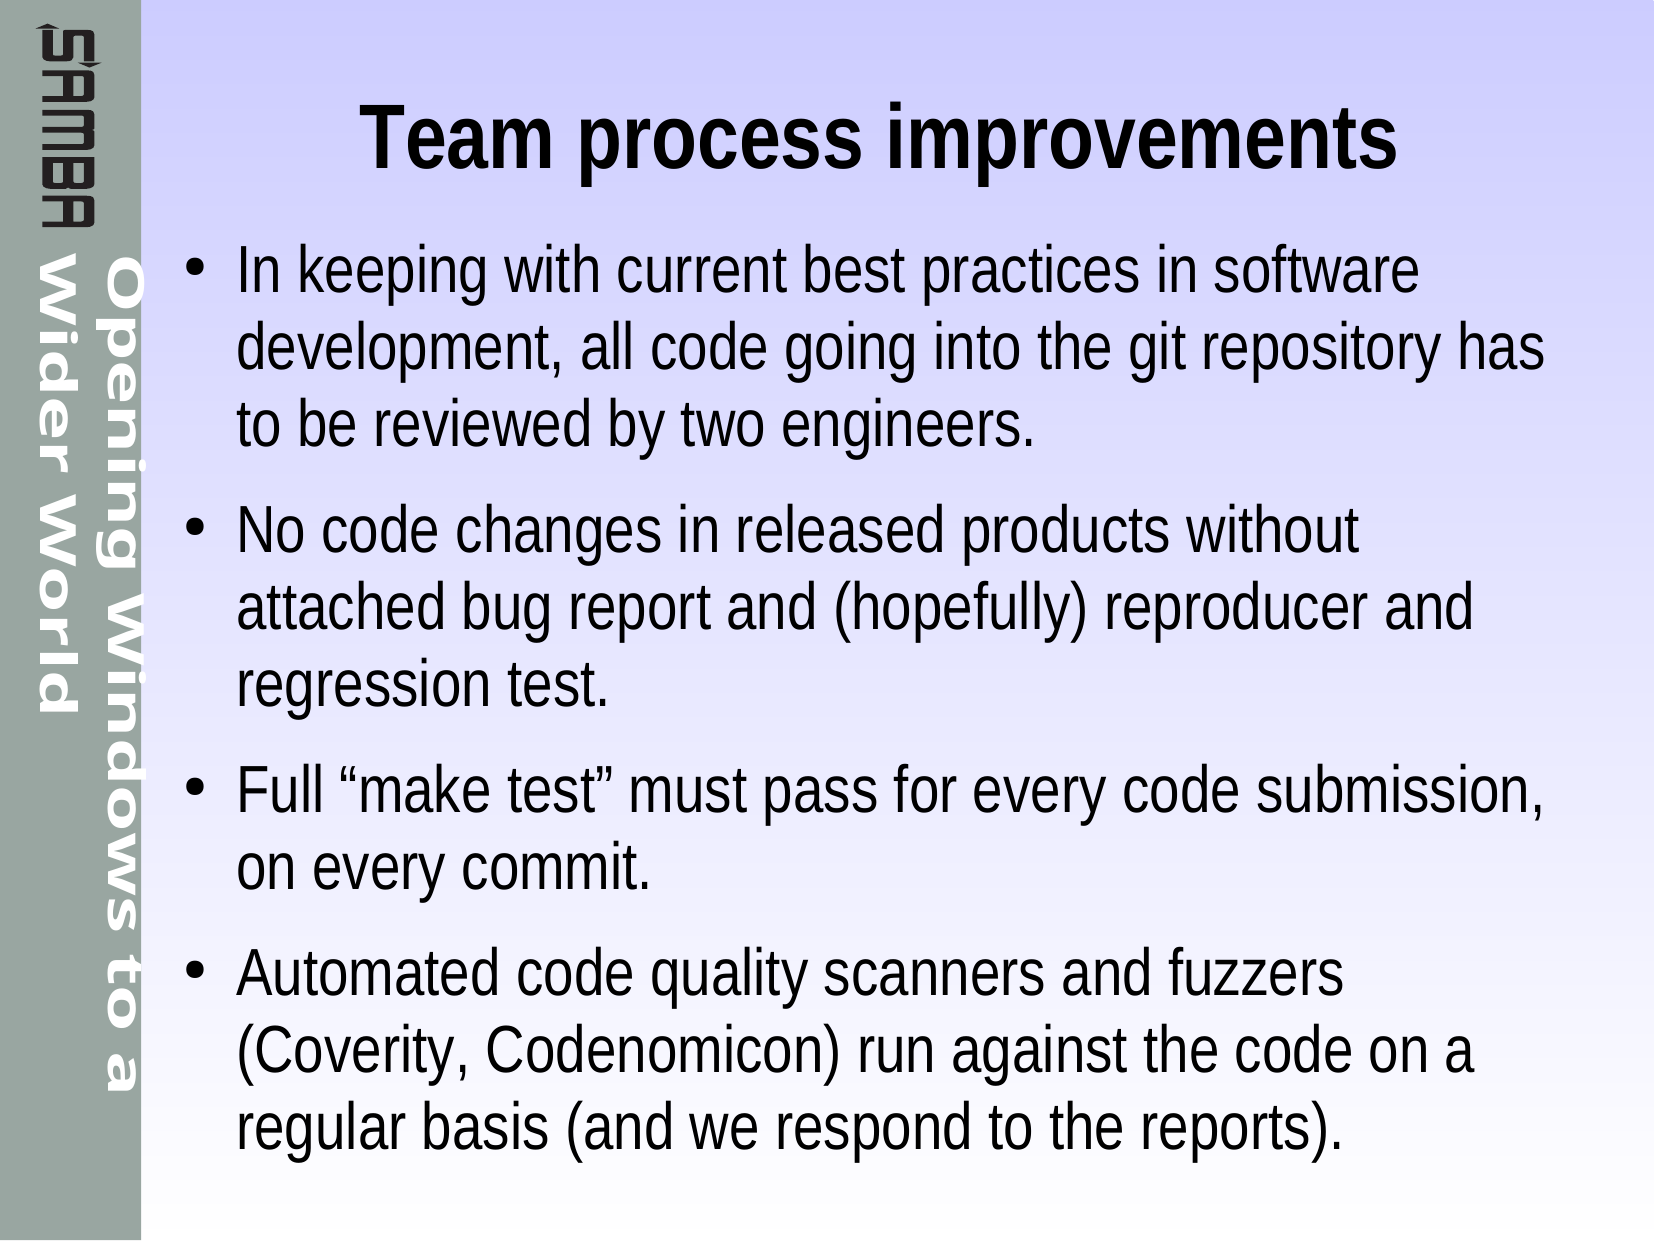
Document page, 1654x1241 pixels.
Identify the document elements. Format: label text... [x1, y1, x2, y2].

title Team process improvements [173, 31, 1586, 239]
list In keeping with current best practices in software development, all code going into the git repository has to be reviewed by two engineers. No code changes in released products without attached bug report and (hopefully) reproducer and regression test. Full “make test” must pass for every code submission, on every commit. Automated code quality scanners and fuzzers (Coverity, Codenomicon) run against the code on a regular basis (and we respond to the reports). [165, 230, 1578, 1150]
